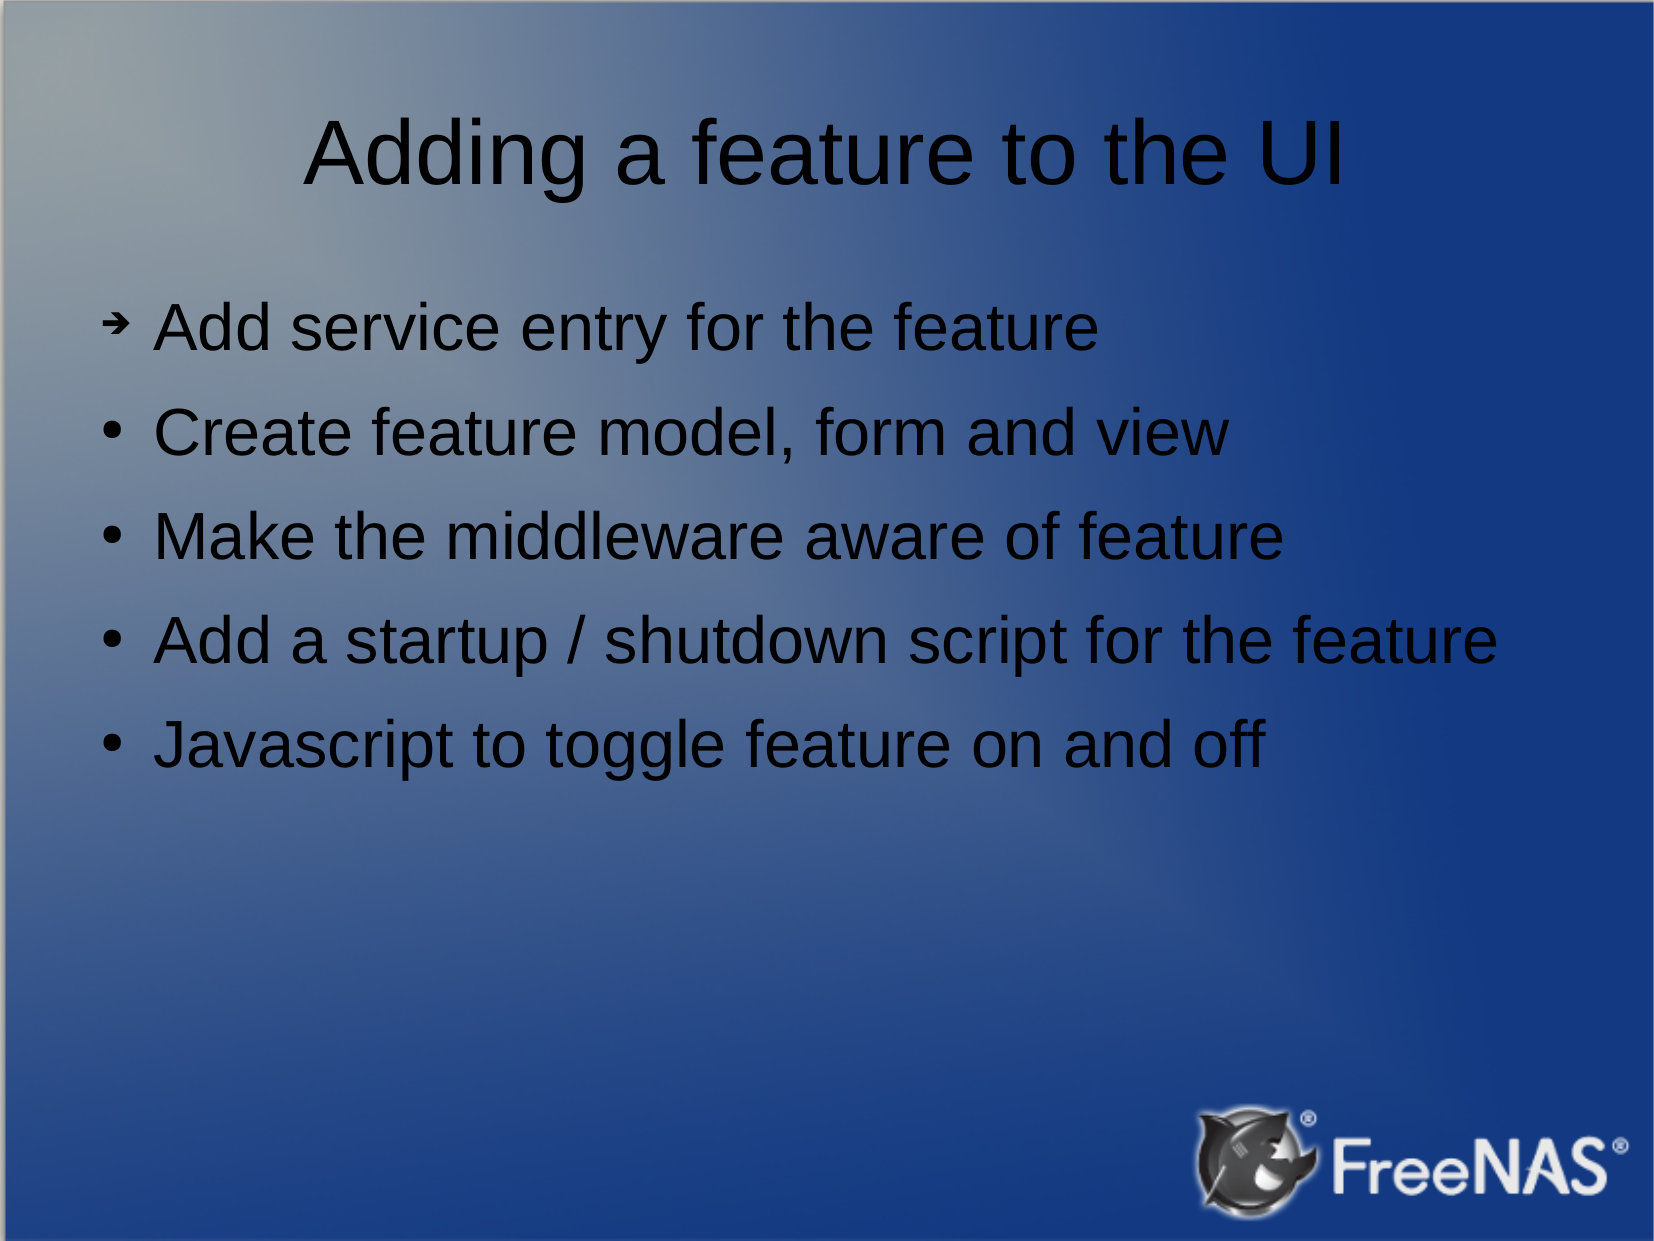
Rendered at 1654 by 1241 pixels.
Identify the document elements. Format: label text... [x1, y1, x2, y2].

picture [0, 0, 1654, 1241]
list Add service entry for the feature Create feature model, form and view Make the middleware aware of feature Add a startup / shutdown script for the feature Javascript to toggle feature on and off [82, 290, 1571, 1010]
title Adding a feature to the UI [82, 49, 1571, 257]
